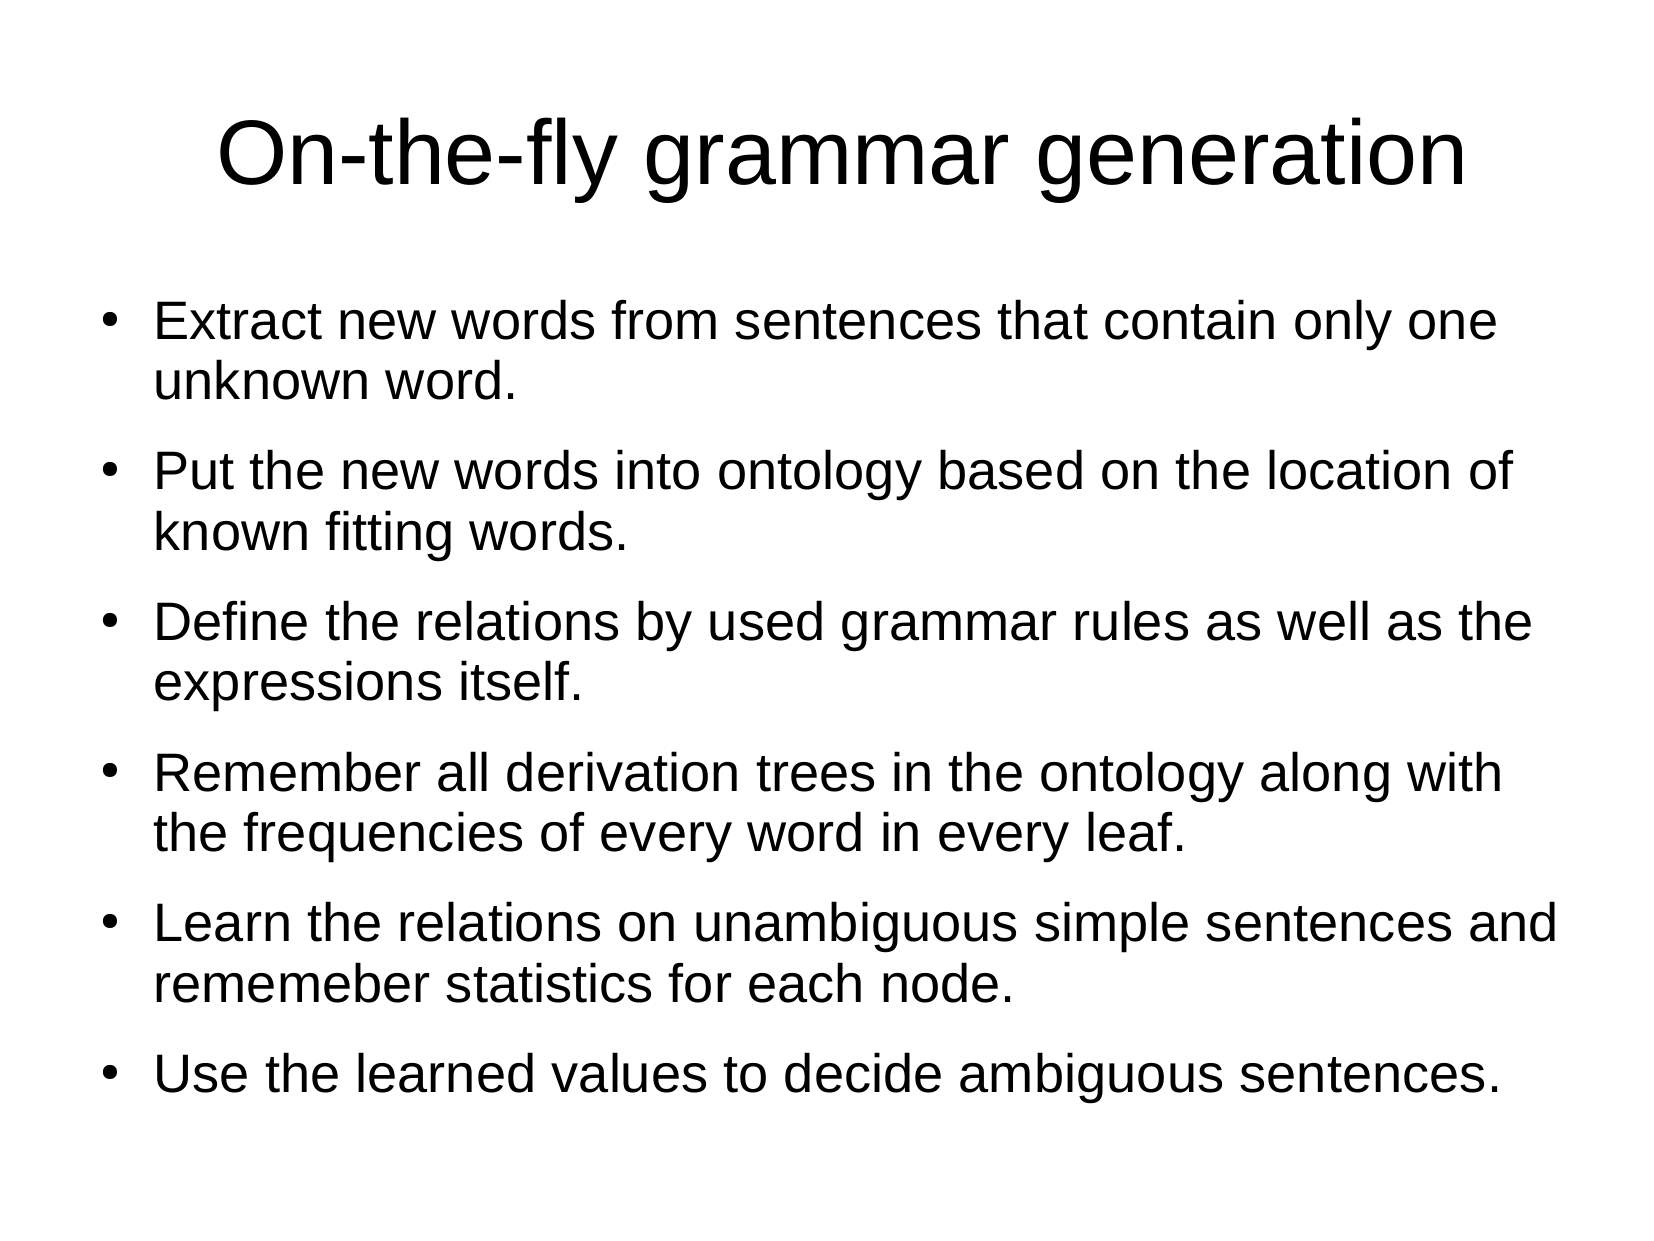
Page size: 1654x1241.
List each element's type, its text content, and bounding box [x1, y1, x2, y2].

title On-the-fly grammar generation [82, 56, 1571, 250]
list Extract new words from sentences that contain only one unknown word. Put the new words into ontology based on the location of known fitting words. Define the relations by used grammar rules as well as the expressions itself. Remember all derivation trees in the ontology along with the frequencies of every word in every leaf. Learn the relations on unambiguous simple sentences and rememeber statistics for each node. Use the learned values to decide ambiguous sentences. [82, 290, 1571, 1109]
